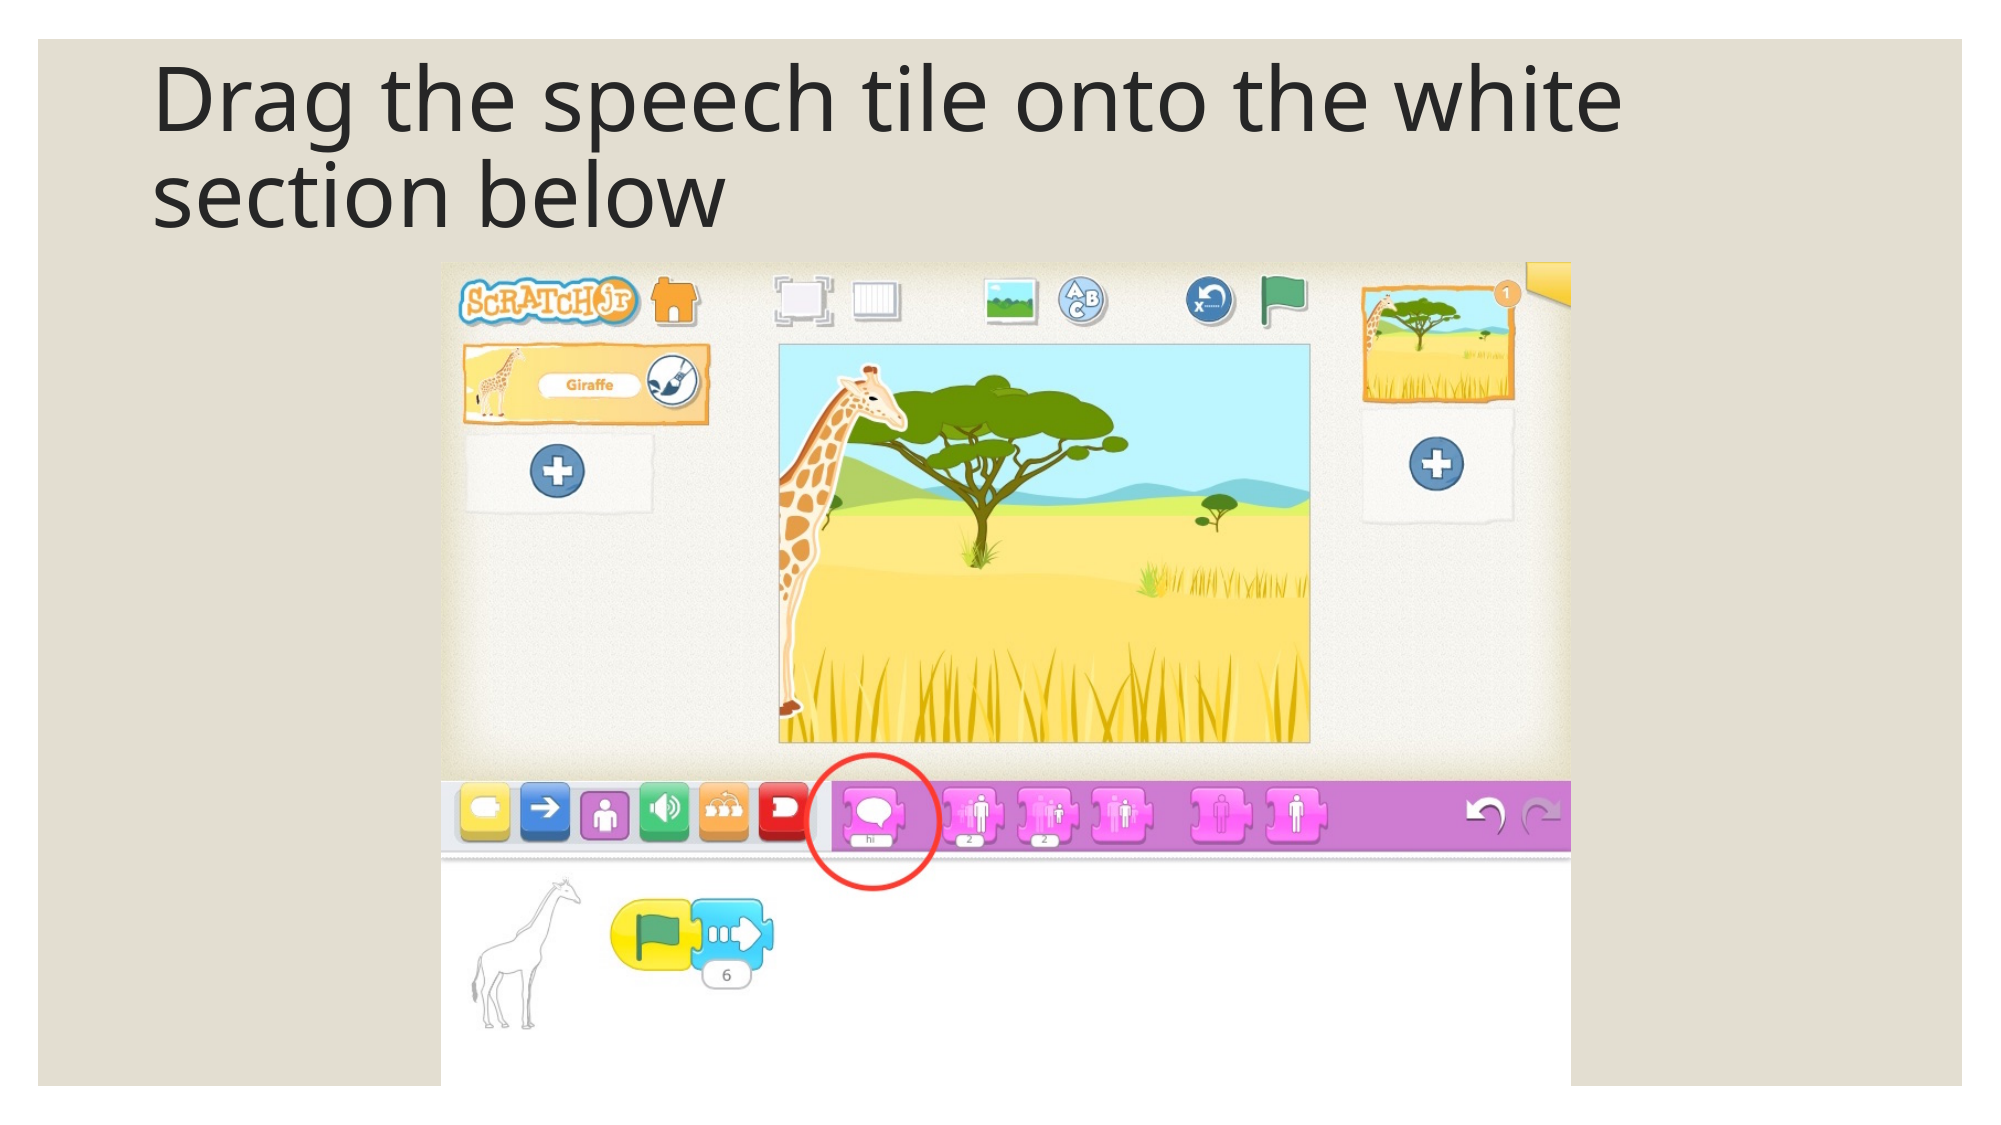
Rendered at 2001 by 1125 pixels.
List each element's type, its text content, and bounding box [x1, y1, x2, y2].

picture [441, 262, 1571, 1110]
title Drag the speech tile onto the white section below [136, 37, 1876, 263]
